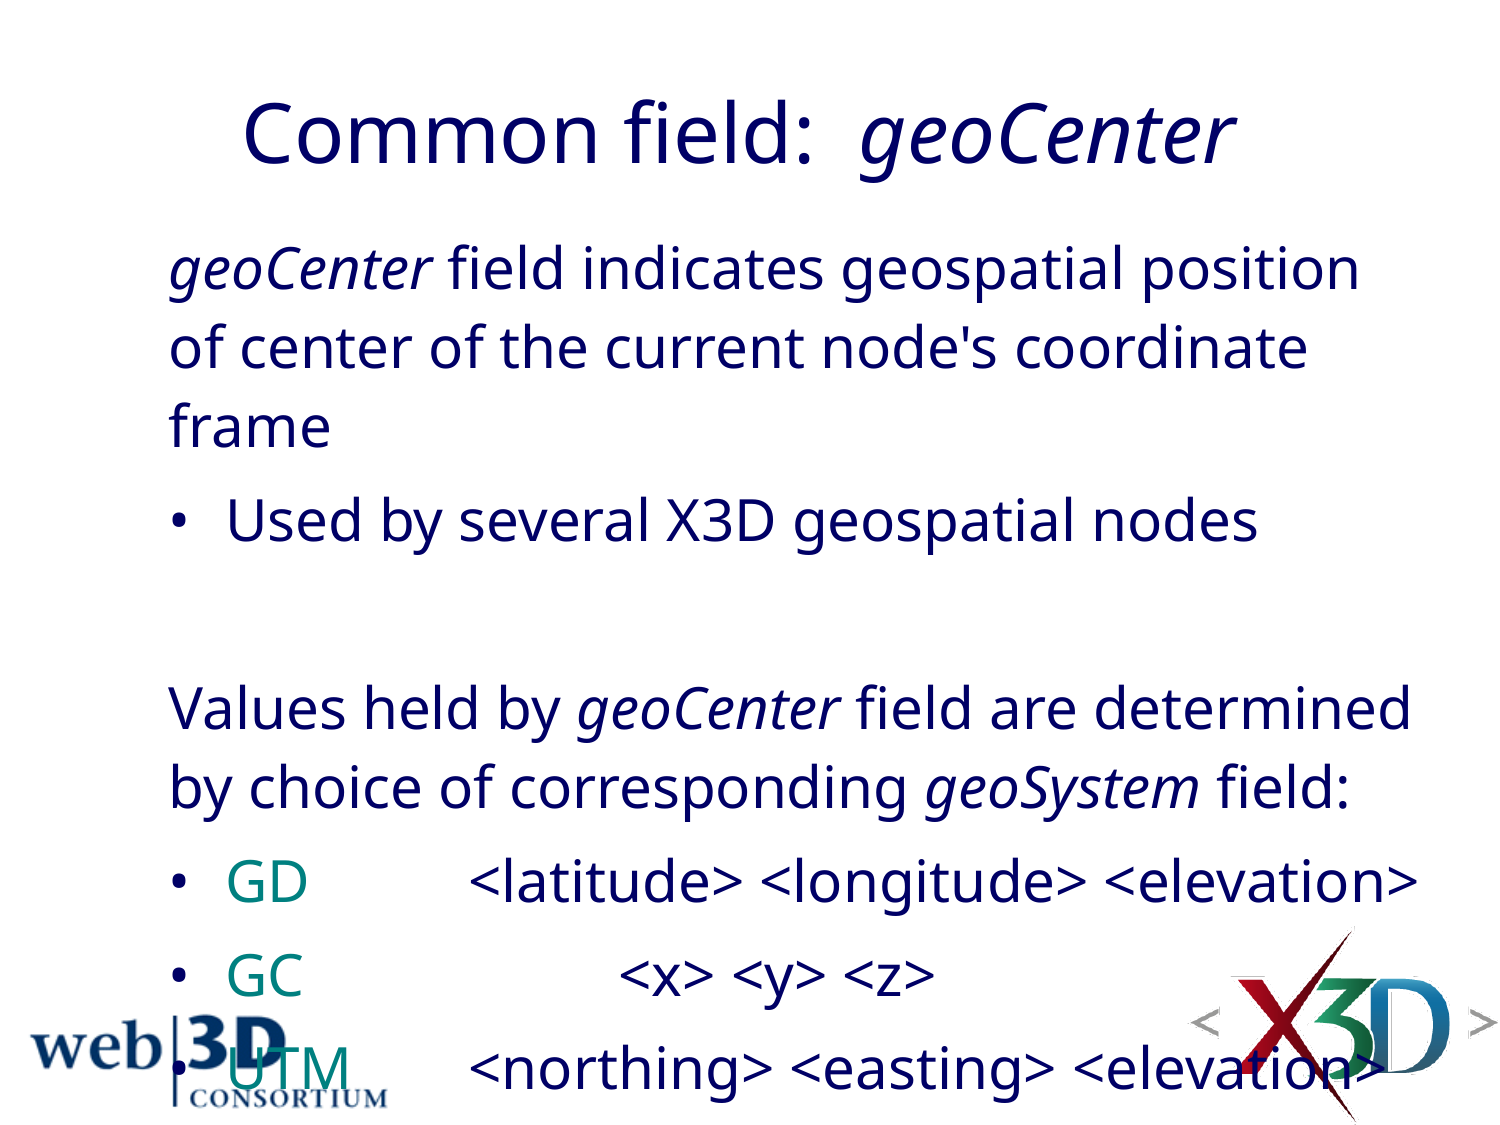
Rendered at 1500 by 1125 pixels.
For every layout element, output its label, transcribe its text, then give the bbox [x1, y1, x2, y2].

title Common field: geoCenter [112, 44, 1388, 218]
picture [1187, 926, 1500, 1125]
list geoCenter field indicates geospatial position of center of the current node's coordinate frame Used by several X3D geospatial nodes Values held by geoCenter field are determined by choice of corresponding geoSystem field: GD <latitude> <longitude> <elevation> GC <x> <y> <z> UTM <northing> <easting> <elevation> [112, 227, 1426, 976]
picture [12, 998, 413, 1118]
